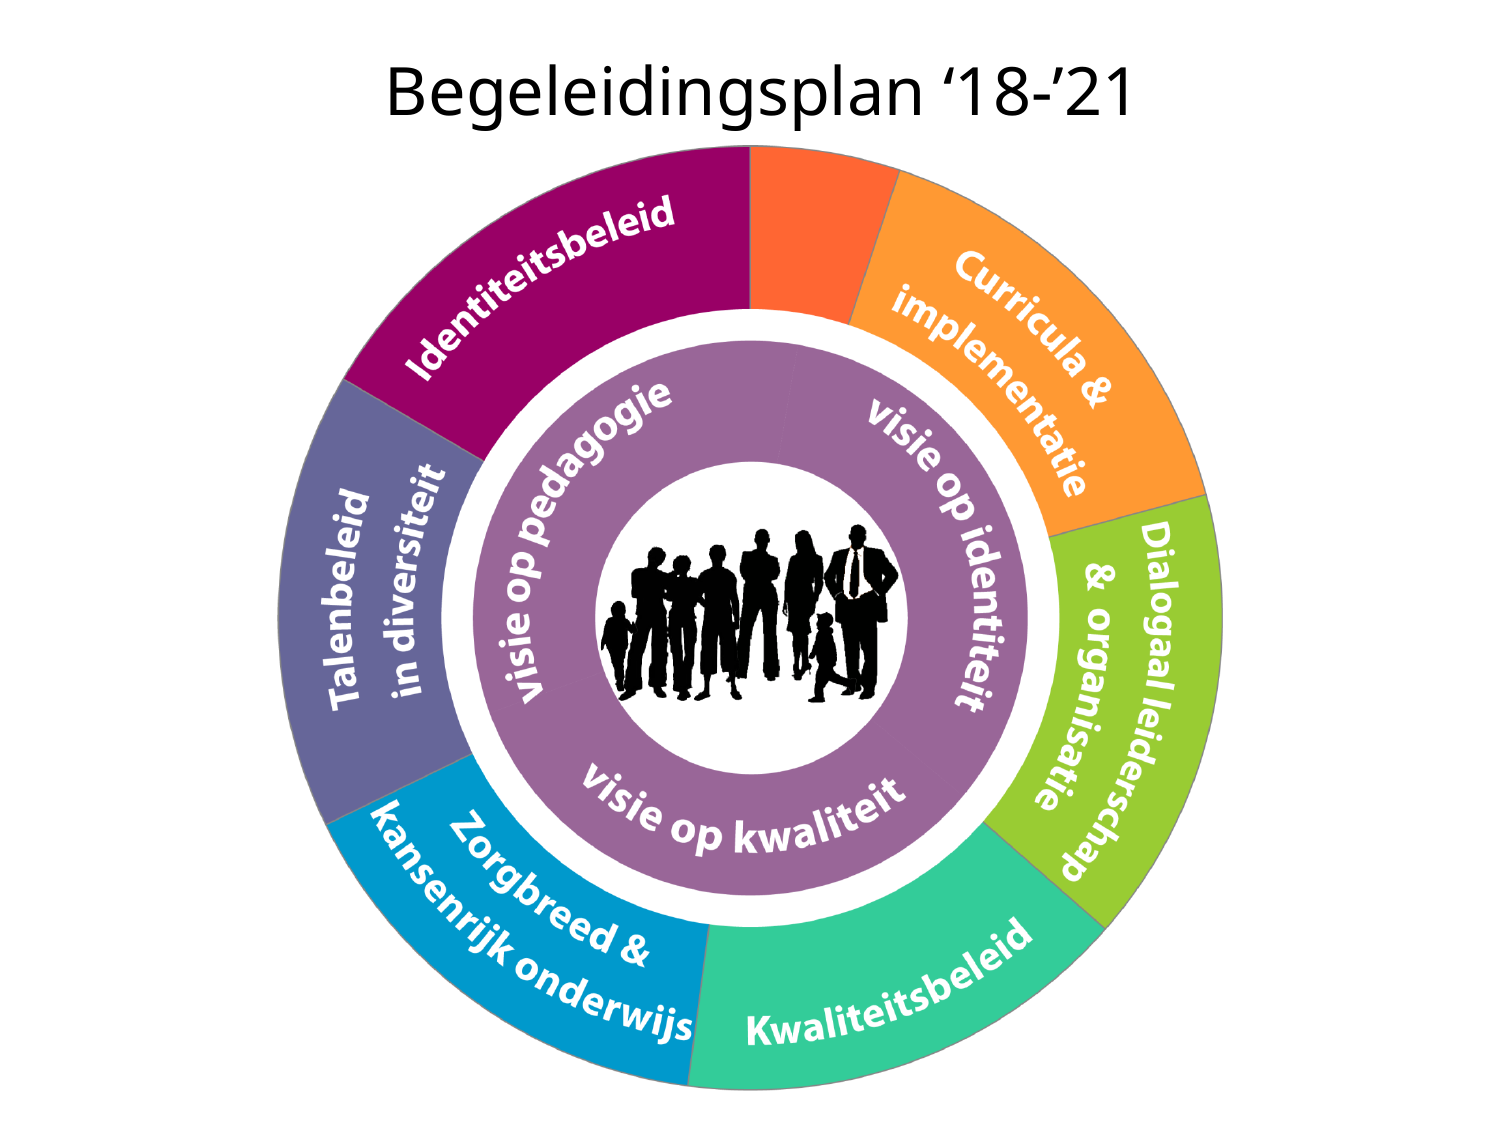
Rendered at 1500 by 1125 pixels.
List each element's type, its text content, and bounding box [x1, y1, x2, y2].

picture [277, 161, 1223, 1125]
title Begeleidingsplan ‘18-’21 [88, 19, 1439, 161]
